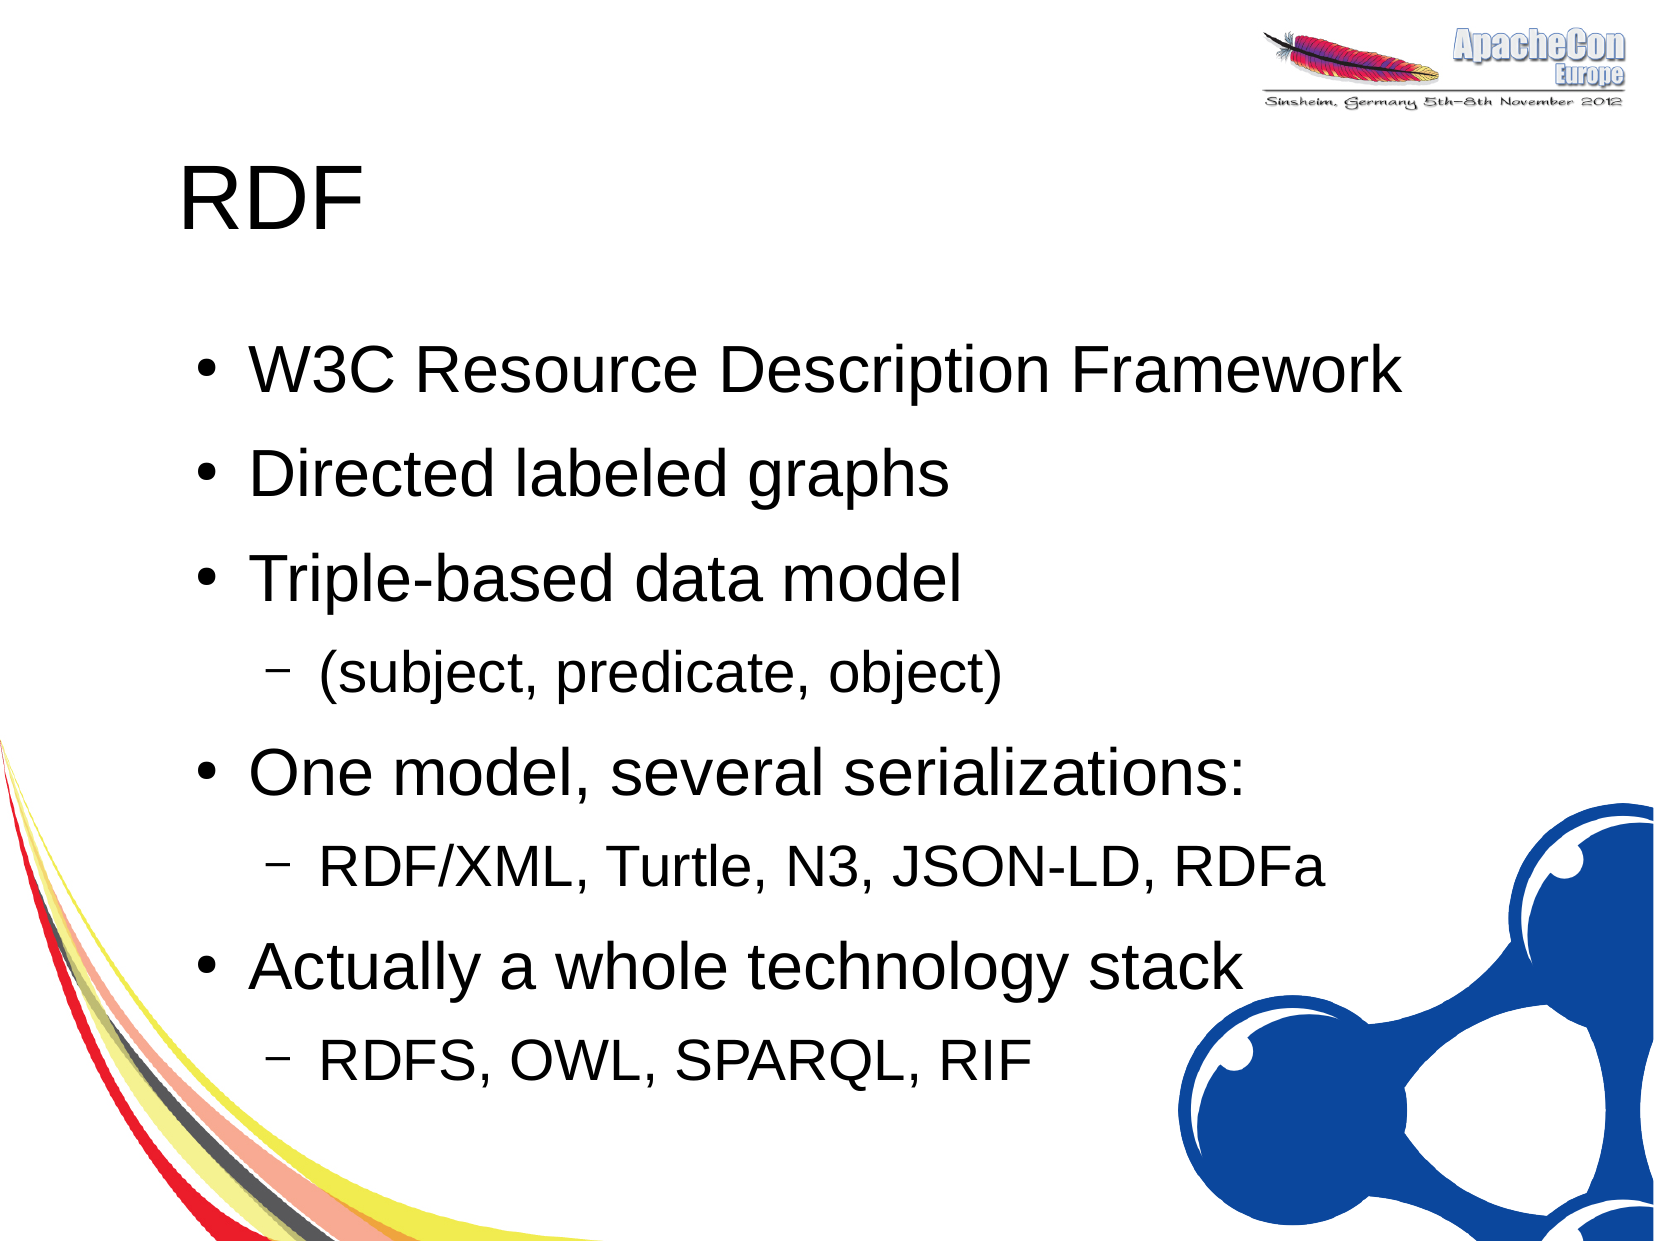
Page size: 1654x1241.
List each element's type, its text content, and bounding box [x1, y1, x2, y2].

picture [0, 0, 1654, 1241]
title RDF [177, 141, 1536, 254]
list W3C Resource Description Framework Directed labeled graphs Triple-based data model (subject, predicate, object) One model, several serializations: RDF/XML, Turtle, N3, JSON-LD, RDFa Actually a whole technology stack RDFS, OWL, SPARQL, RIF [177, 331, 1536, 1093]
